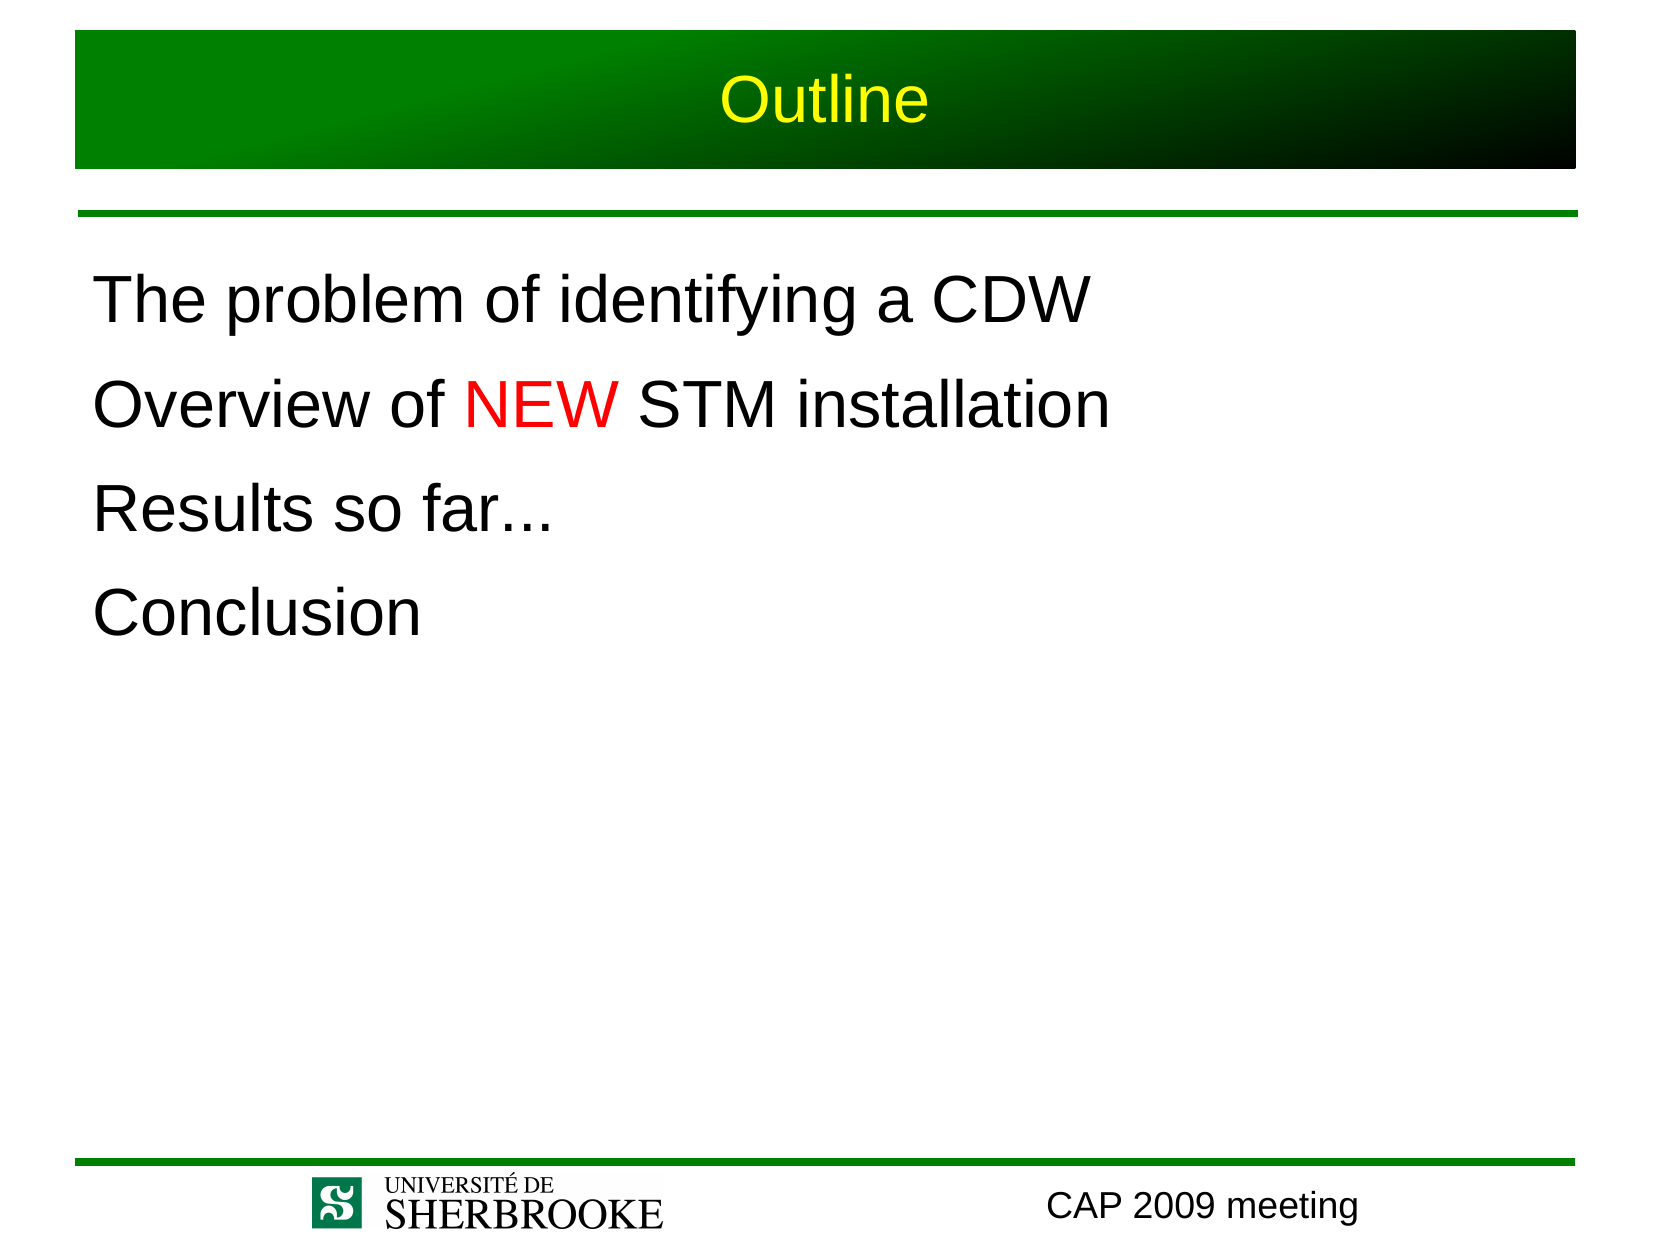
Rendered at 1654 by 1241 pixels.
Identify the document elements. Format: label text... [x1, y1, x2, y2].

list The problem of identifying a CDW Overview of NEW STM installation Results so far... Conclusion [75, 262, 1576, 1125]
title Outline [75, 30, 1576, 169]
picture [312, 1172, 663, 1229]
